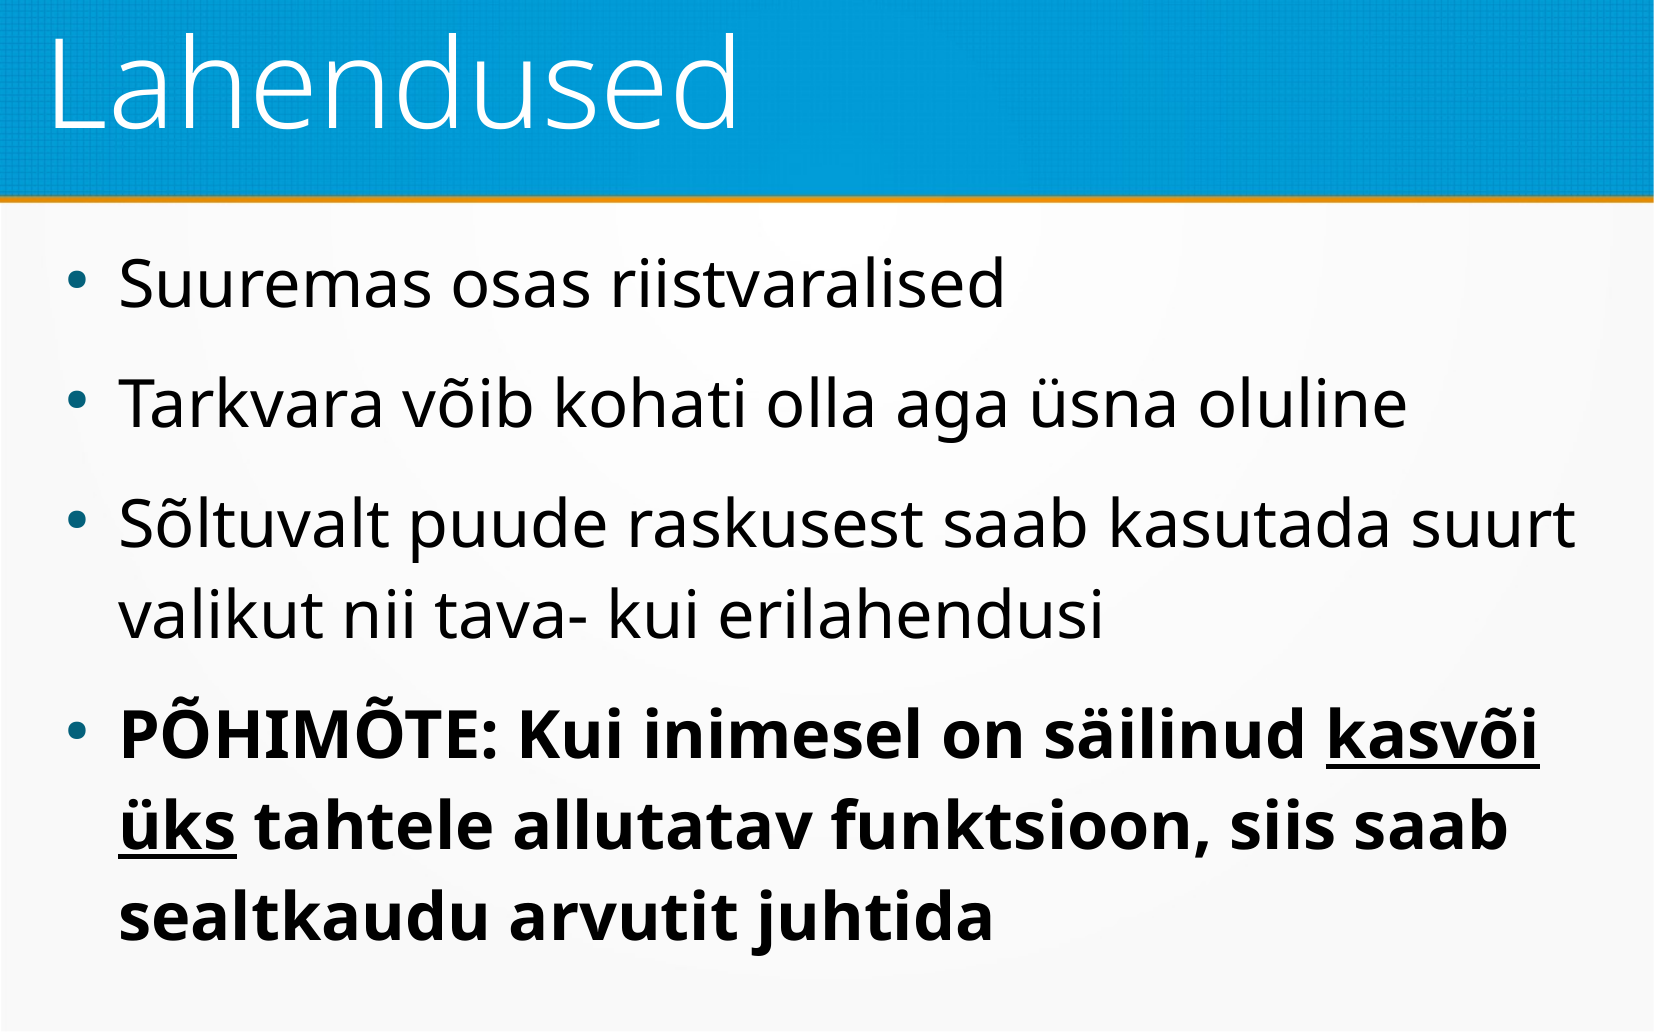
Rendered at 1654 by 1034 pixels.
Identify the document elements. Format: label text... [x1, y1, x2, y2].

list Suuremas osas riistvaralised Tarkvara võib kohati olla aga üsna oluline Sõltuvalt puude raskusest saab kasutada suurt valikut nii tava- kui erilahendusi PÕHIMÕTE: Kui inimesel on säilinud kasvõi üks tahtele allutatav funktsioon, siis saab sealtkaudu arvutit juhtida [47, 236, 1630, 1002]
title Lahendused [43, 0, 1619, 166]
picture [0, 195, 1654, 1034]
